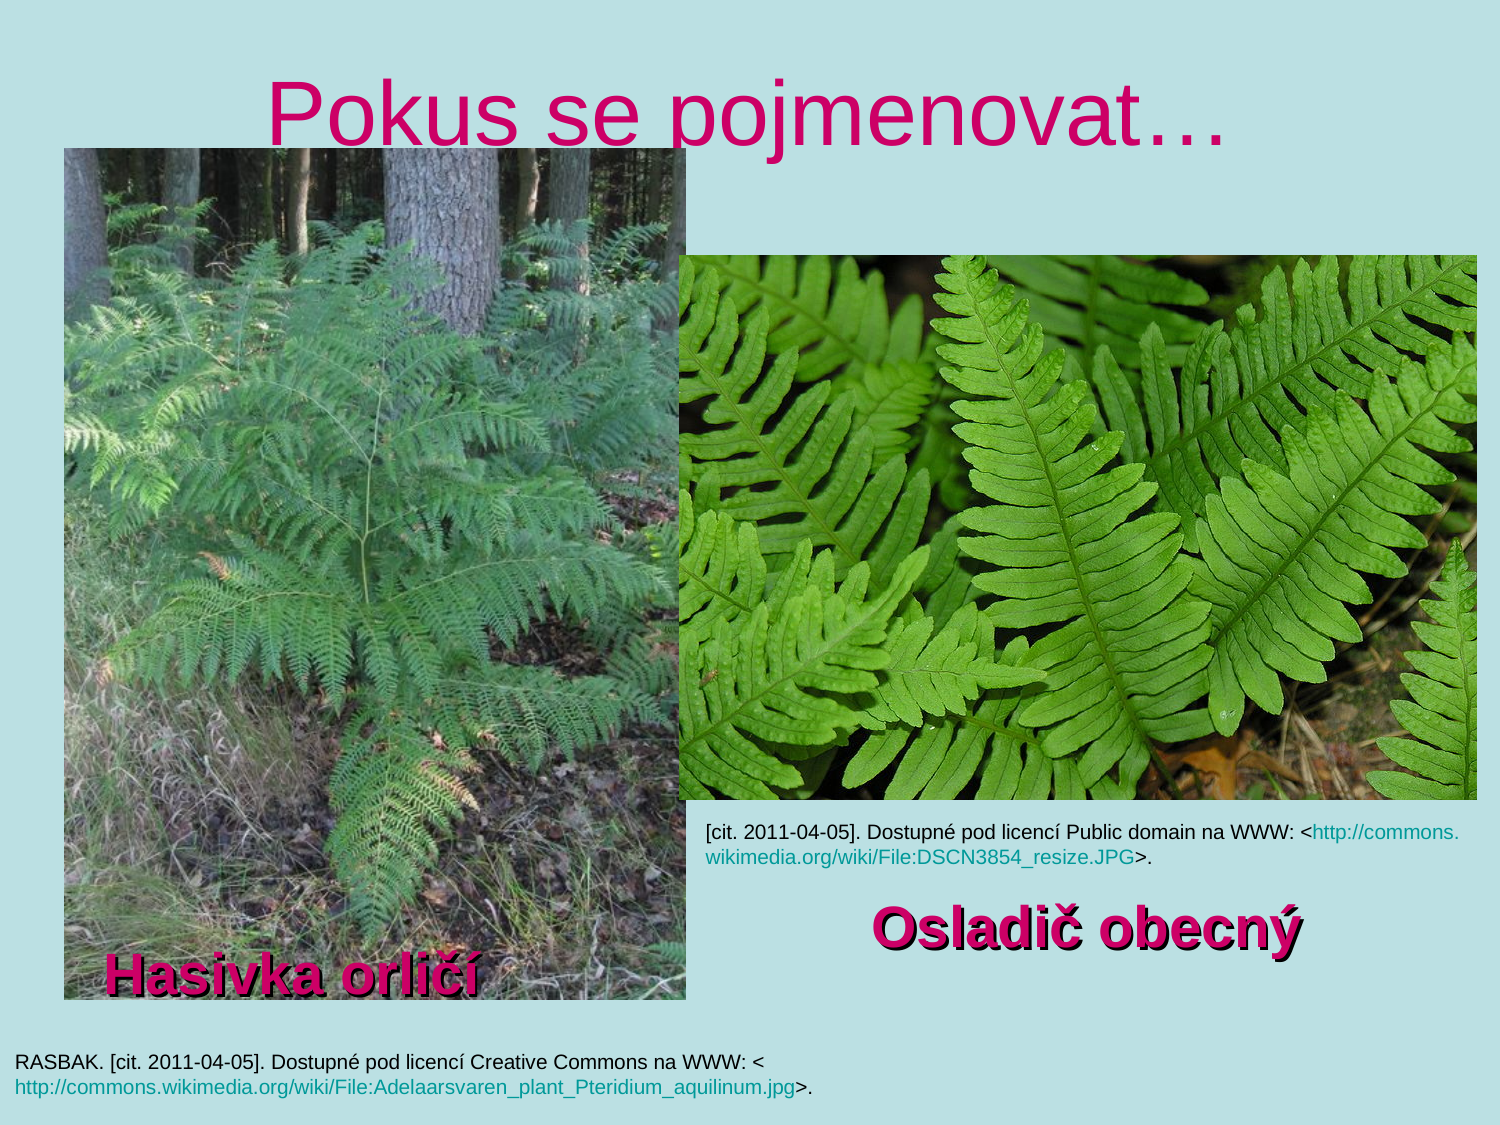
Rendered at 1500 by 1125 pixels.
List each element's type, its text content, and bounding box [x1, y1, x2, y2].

title Pokus se pojmenovat… [75, 45, 1426, 173]
text_box Osladič obecný [856, 881, 1318, 967]
picture [64, 148, 1477, 1000]
text_box RASBAK. [cit. 2011-04-05]. Dostupné pod licencí Creative Commons na WWW: <http://commons.wikimedia.org/wiki/File:Adelaarsvaren_plant_Pteridium_aquilinum.jpg>. [0, 1040, 845, 1107]
text_box [cit. 2011-04-05]. Dostupné pod licencí Public domain na WWW: <http://commons.wikimedia.org/wiki/File:DSCN3854_resize.JPG>. [690, 810, 1500, 877]
text_box Hasivka orličí [88, 928, 495, 1015]
